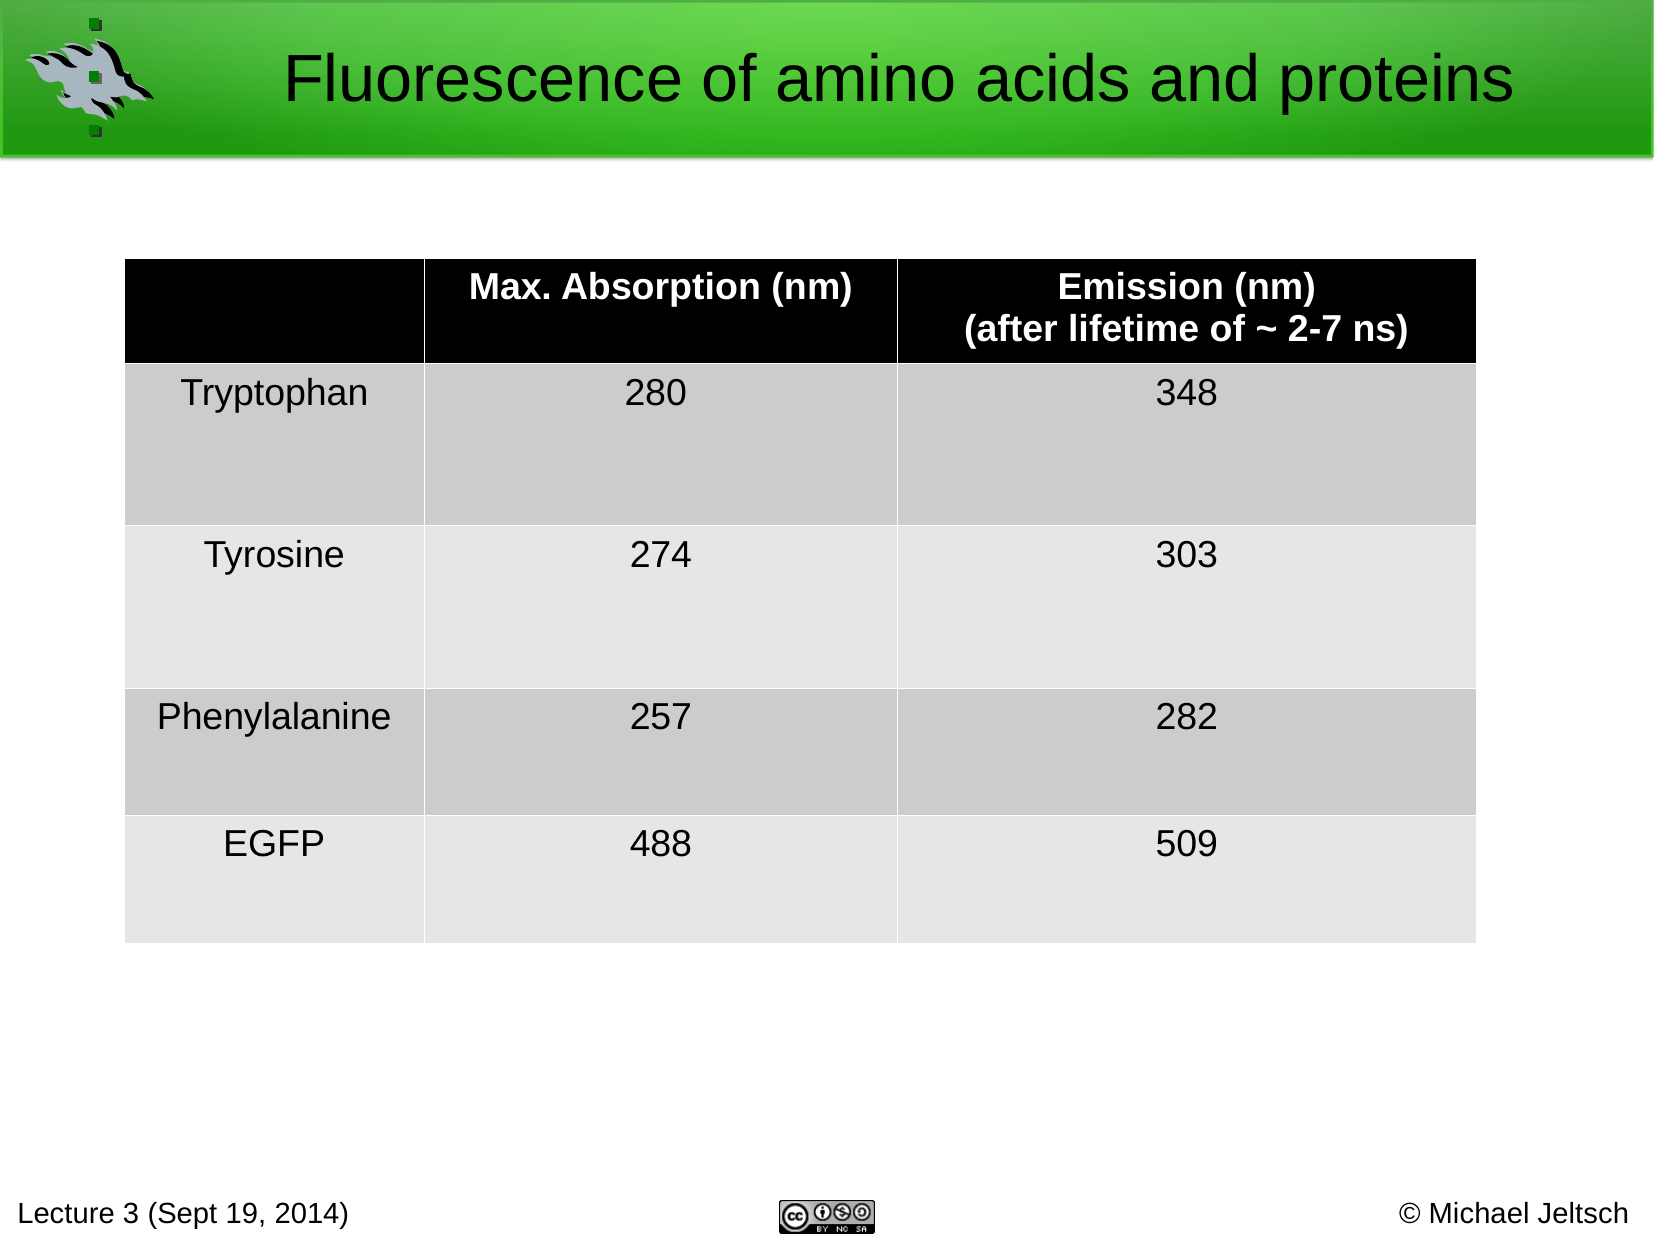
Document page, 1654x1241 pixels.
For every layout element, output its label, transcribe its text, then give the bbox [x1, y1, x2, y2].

table_header Max. Absorption (nm) [425, 259, 897, 363]
table_cell EGFP [125, 816, 424, 943]
table_cell 274 [425, 526, 897, 688]
table_cell 348 [898, 364, 1476, 525]
table_header [125, 259, 424, 363]
table_cell 488 [425, 816, 897, 943]
picture [779, 1200, 875, 1234]
table_cell 280 [425, 364, 897, 525]
table_cell 282 [898, 689, 1476, 815]
table_cell 303 [898, 526, 1476, 688]
table_header Emission (nm) (after lifetime of ~ 2-7 ns) [898, 259, 1476, 363]
table_cell Tryptophan [125, 364, 424, 525]
table_cell Phenylalanine [125, 689, 424, 815]
text_box Fluorescence of amino acids and proteins [195, 35, 1606, 121]
table_cell 509 [898, 816, 1476, 943]
table_cell Tyrosine [125, 526, 424, 688]
table_cell 257 [425, 689, 897, 815]
